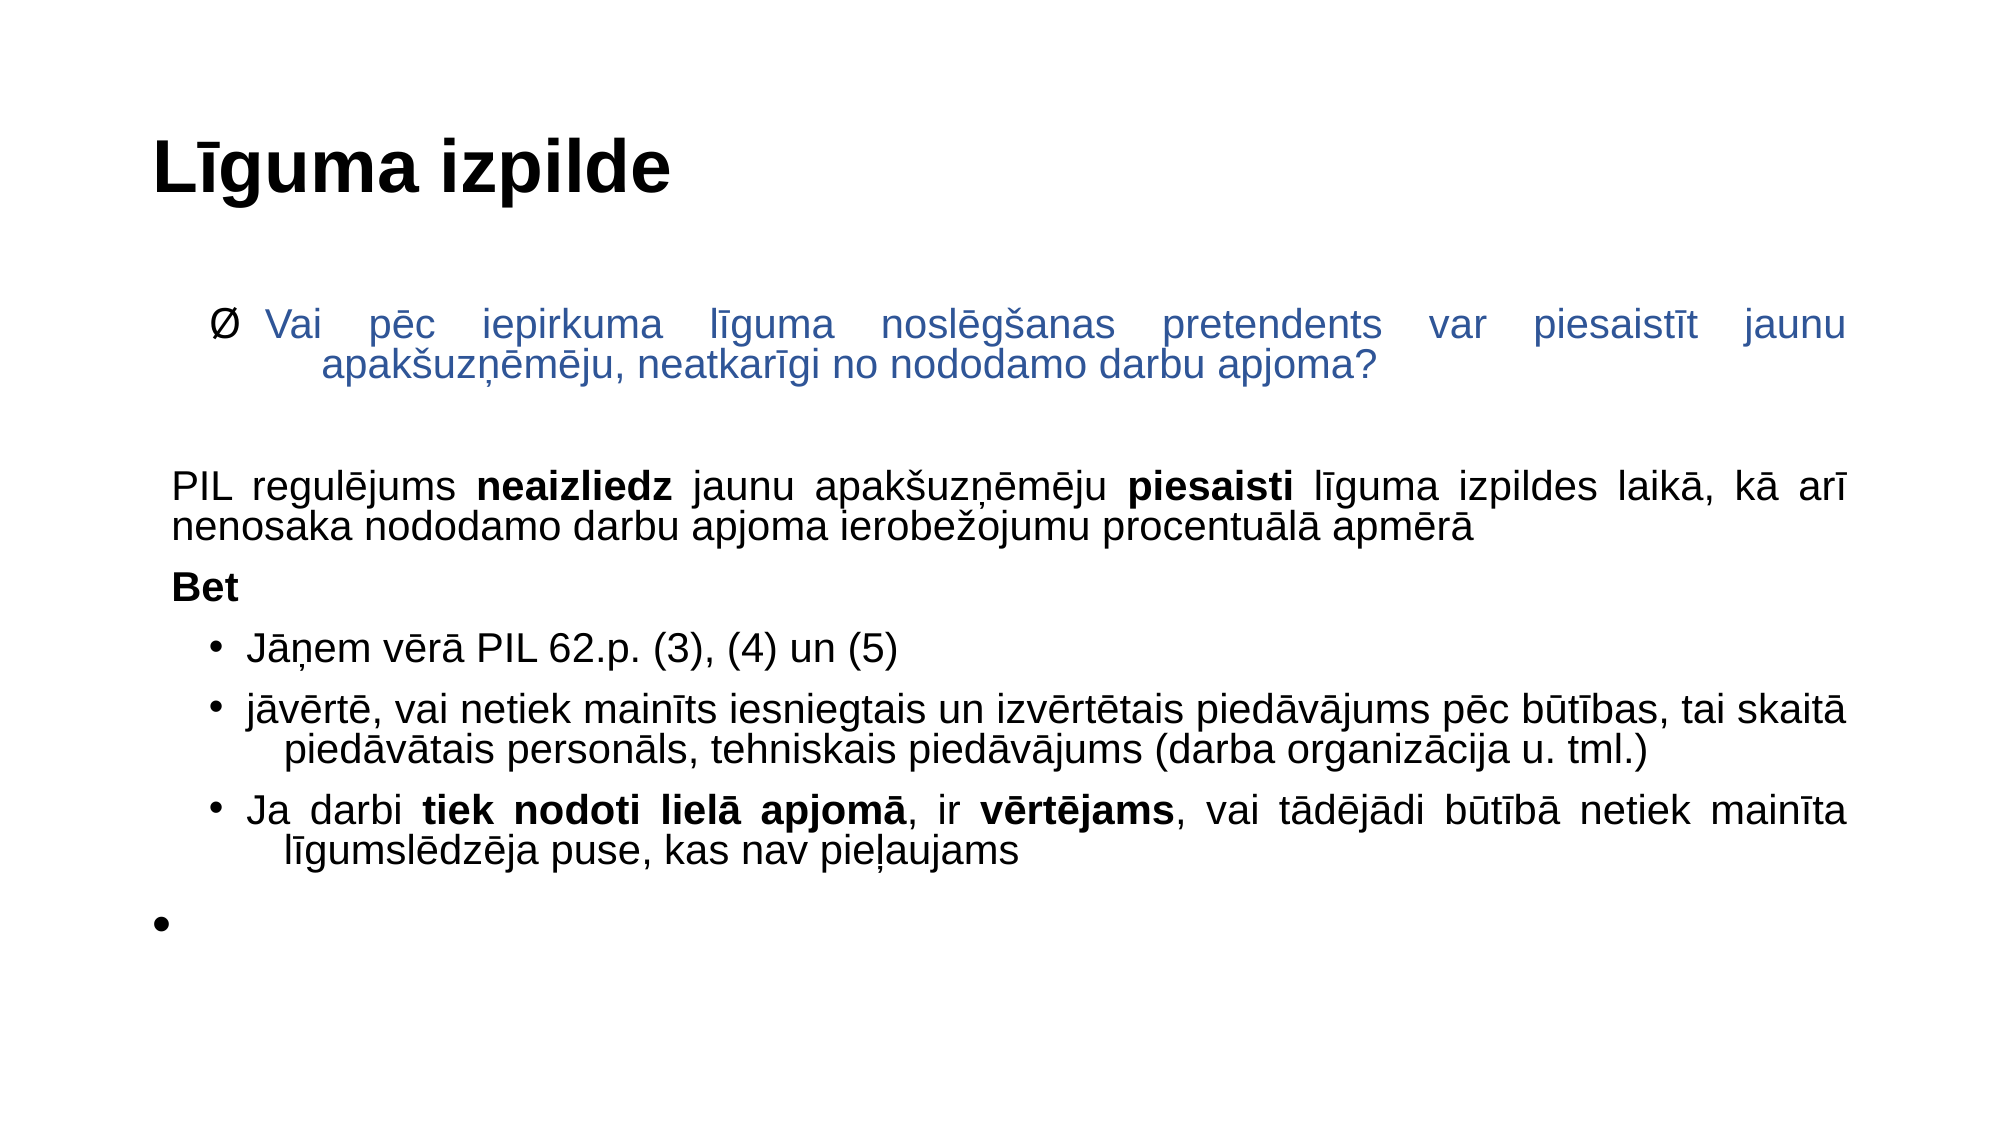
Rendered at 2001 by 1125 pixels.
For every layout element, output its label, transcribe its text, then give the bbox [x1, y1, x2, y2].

title Līguma izpilde [137, 59, 1863, 278]
list Vai pēc iepirkuma līguma noslēgšanas pretendents var piesaistīt jaunu apakšuzņēmēju, neatkarīgi no nododamo darbu apjoma? PIL regulējums neaizliedz jaunu apakšuzņēmēju piesaisti līguma izpildes laikā, kā arī nenosaka nododamo darbu apjoma ierobežojumu procentuālā apmērā Bet Jāņem vērā PIL 62.p. (3), (4) un (5) jāvērtē, vai netiek mainīts iesniegtais un izvērtētais piedāvājums pēc būtības, tai skaitā piedāvātais personāls, tehniskais piedāvājums (darba organizācija u. tml.) Ja darbi tiek nodoti lielā apjomā, ir vērtējams, vai tādējādi būtībā netiek mainīta līgumslēdzēja puse, kas nav pieļaujams [137, 299, 1863, 1014]
